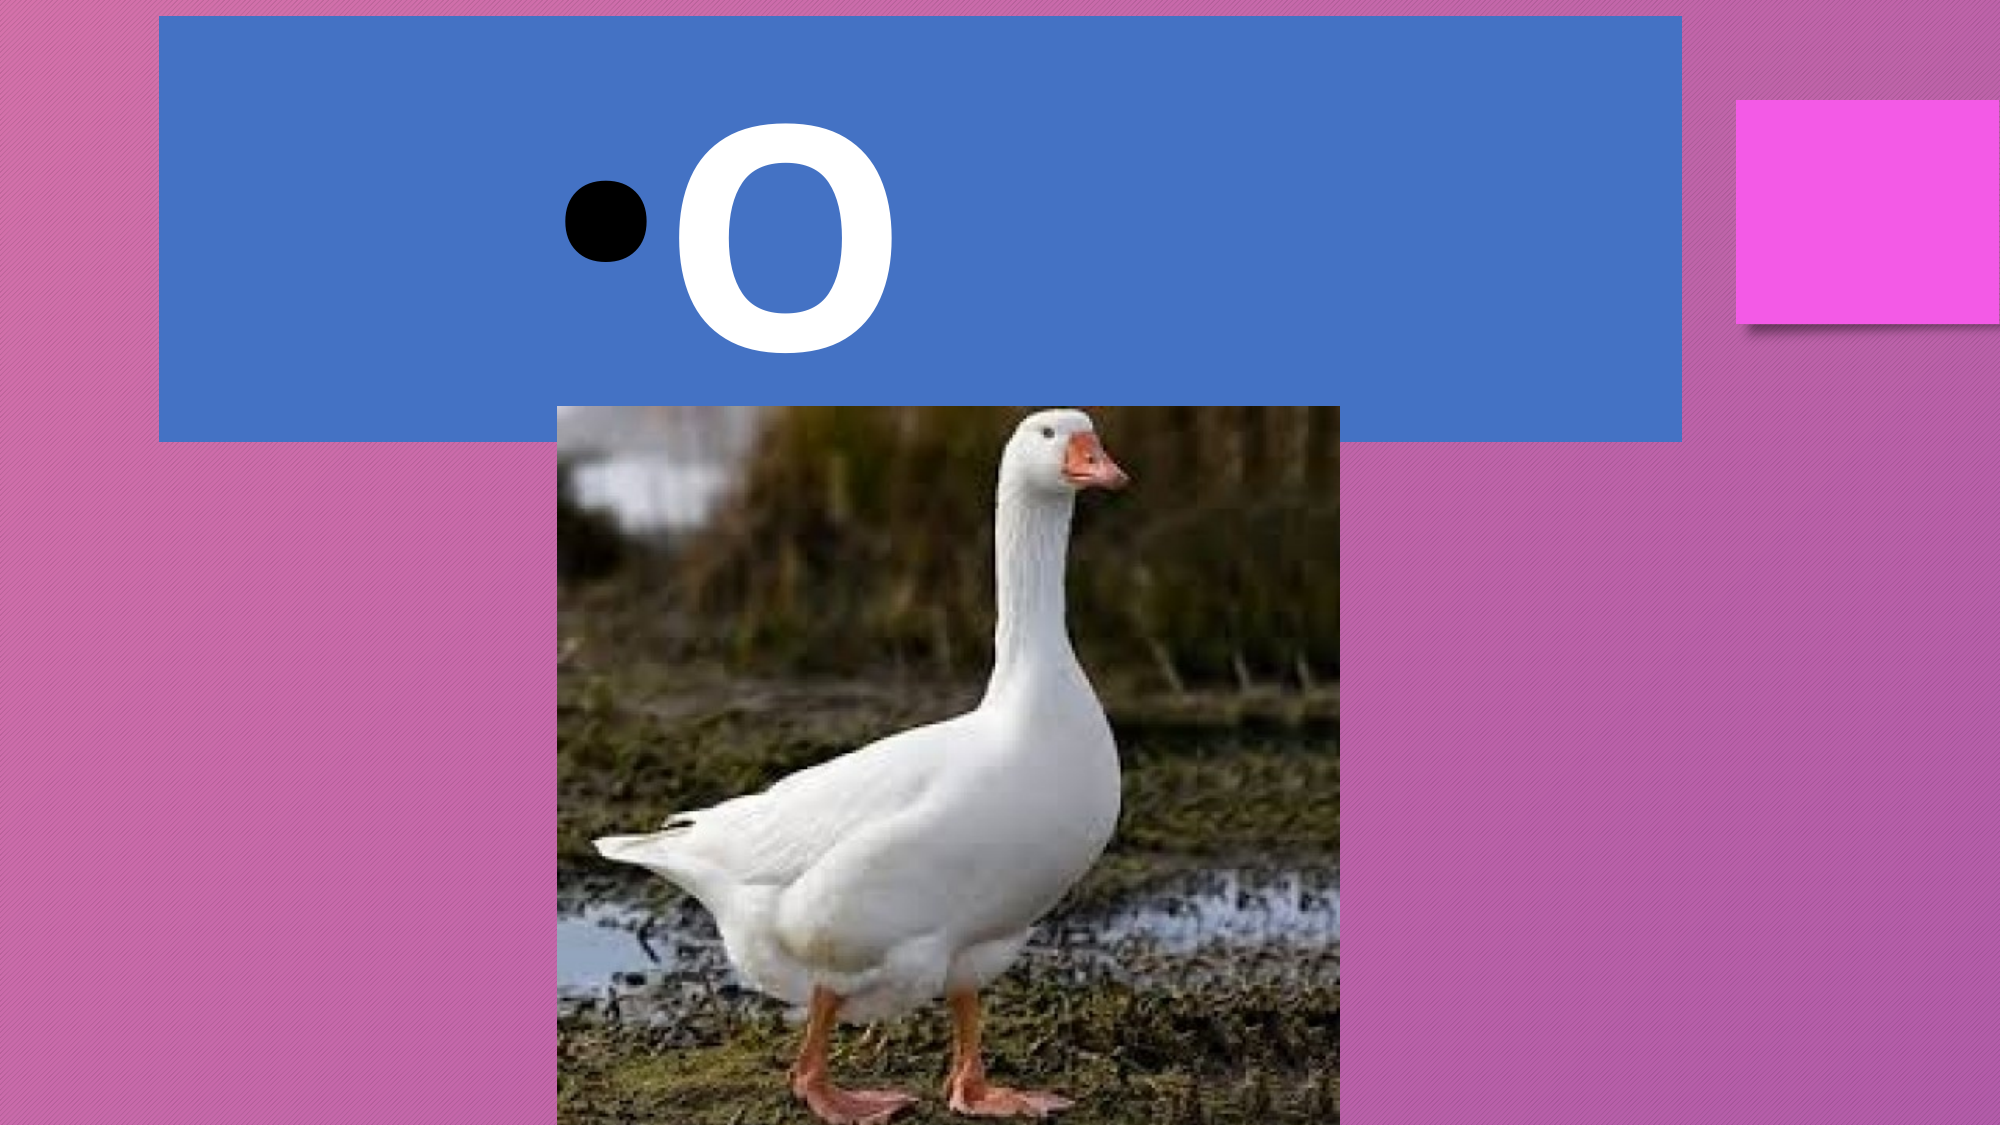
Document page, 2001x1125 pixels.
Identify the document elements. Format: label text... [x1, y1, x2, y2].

picture [557, 406, 1340, 1125]
table_header [1302, 16, 1682, 442]
table_header [921, 16, 1302, 406]
table_header O [540, 16, 921, 442]
table_header [159, 16, 540, 442]
